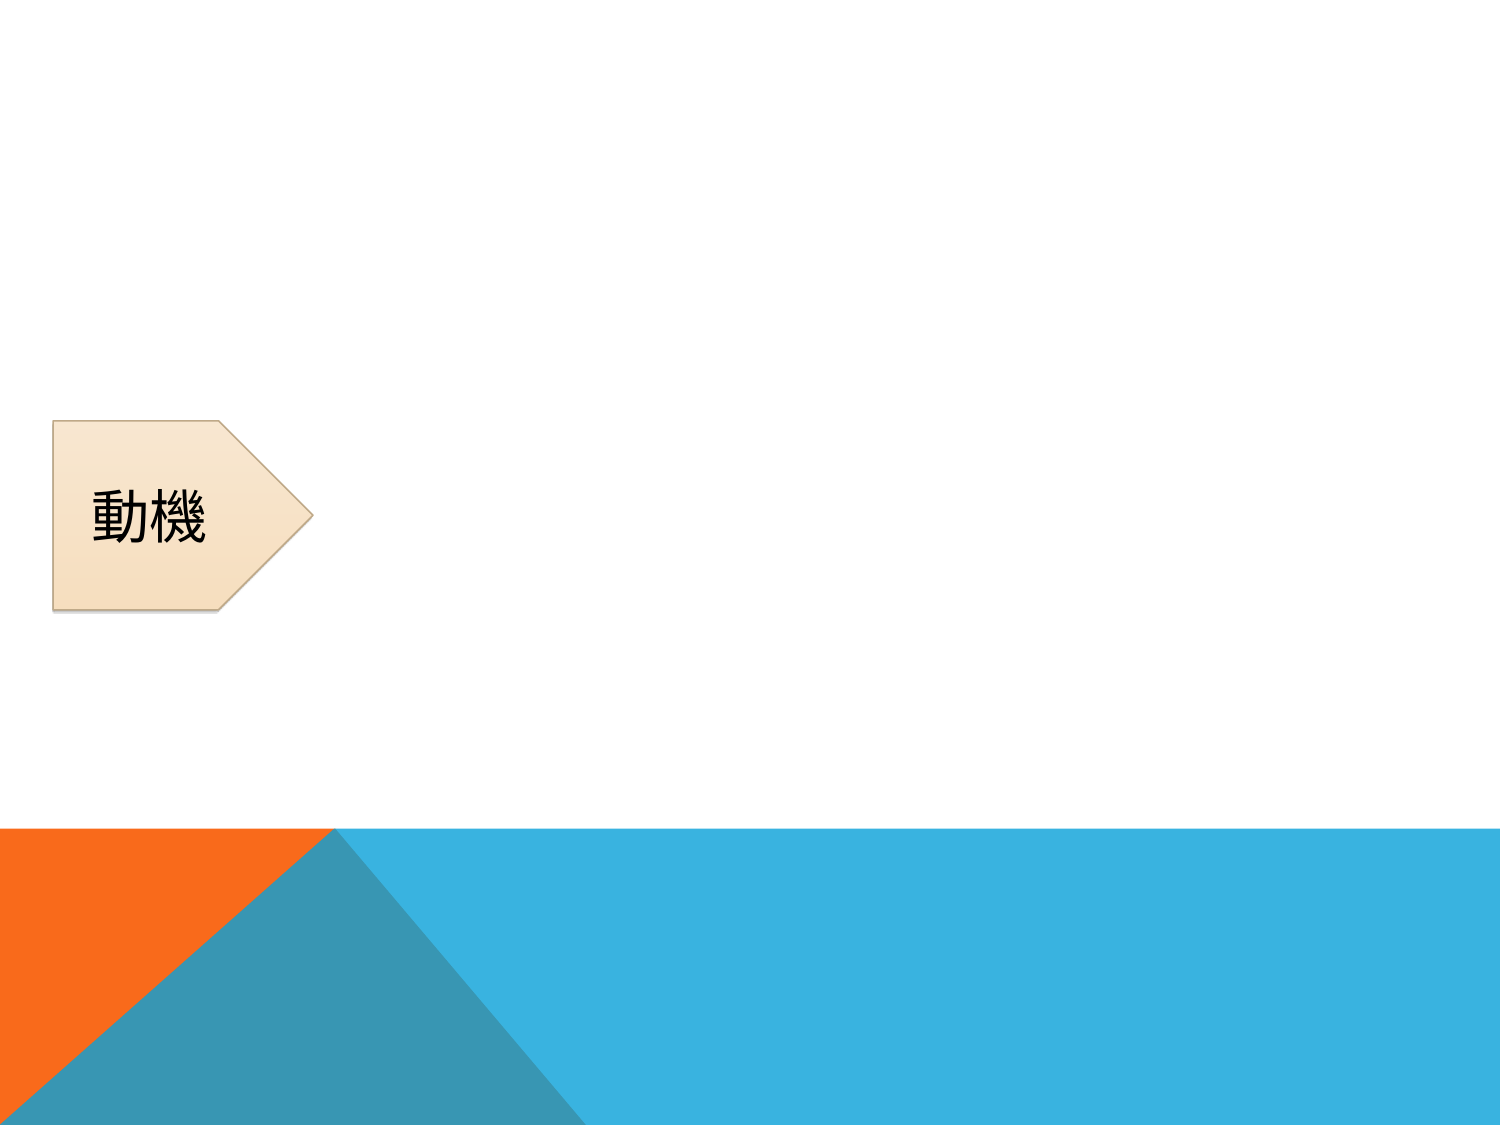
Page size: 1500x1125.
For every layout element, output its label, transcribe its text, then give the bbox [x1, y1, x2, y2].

text_box [53, 420, 268, 610]
title 動機 [76, 470, 1311, 561]
